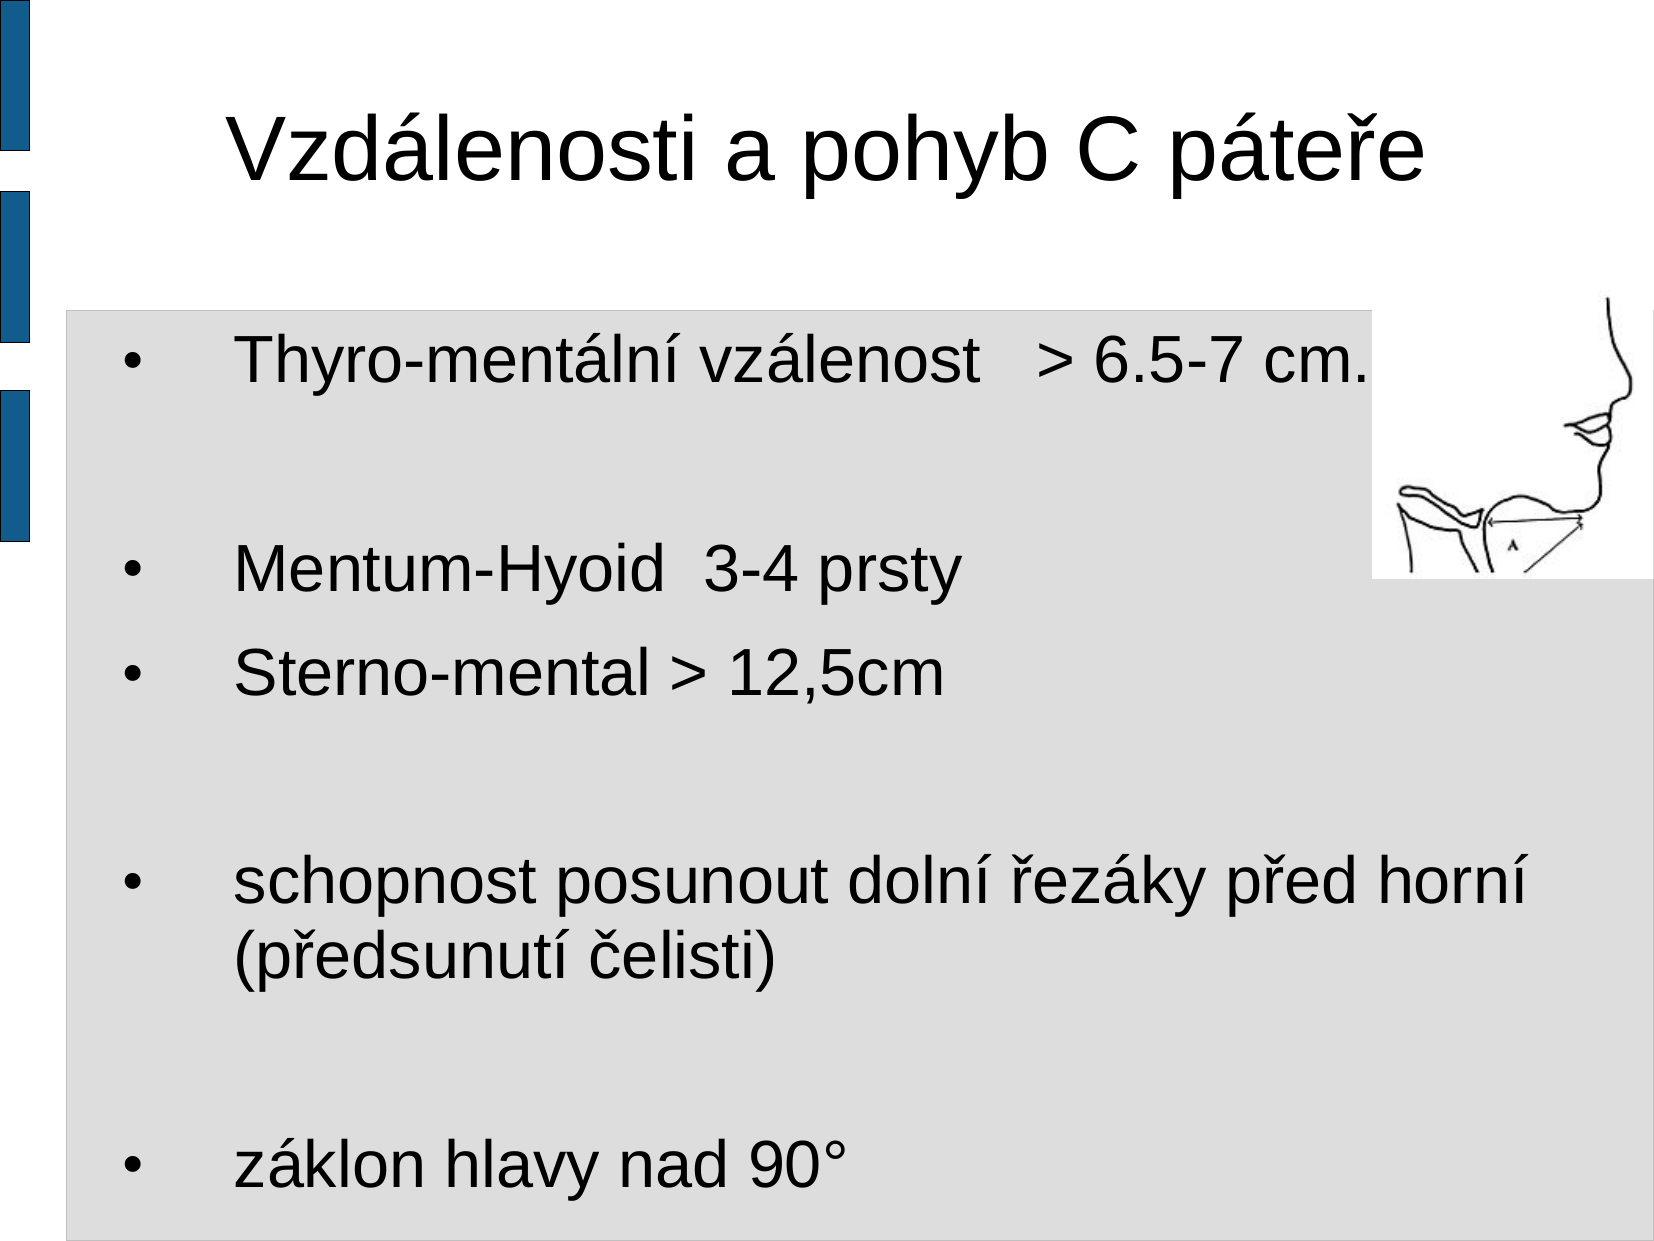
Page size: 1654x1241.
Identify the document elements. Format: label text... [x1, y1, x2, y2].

title Vzdálenosti a pohyb C páteře [121, 53, 1533, 245]
picture [1372, 265, 1654, 579]
list Thyro-mentální vzálenost > 6.5-7 cm. Mentum-Hyoid 3-4 prsty Sterno-mental > 12,5cm schopnost posunout dolní řezáky před horní (předsunutí čelisti) záklon hlavy nad 90° [121, 322, 1560, 1202]
